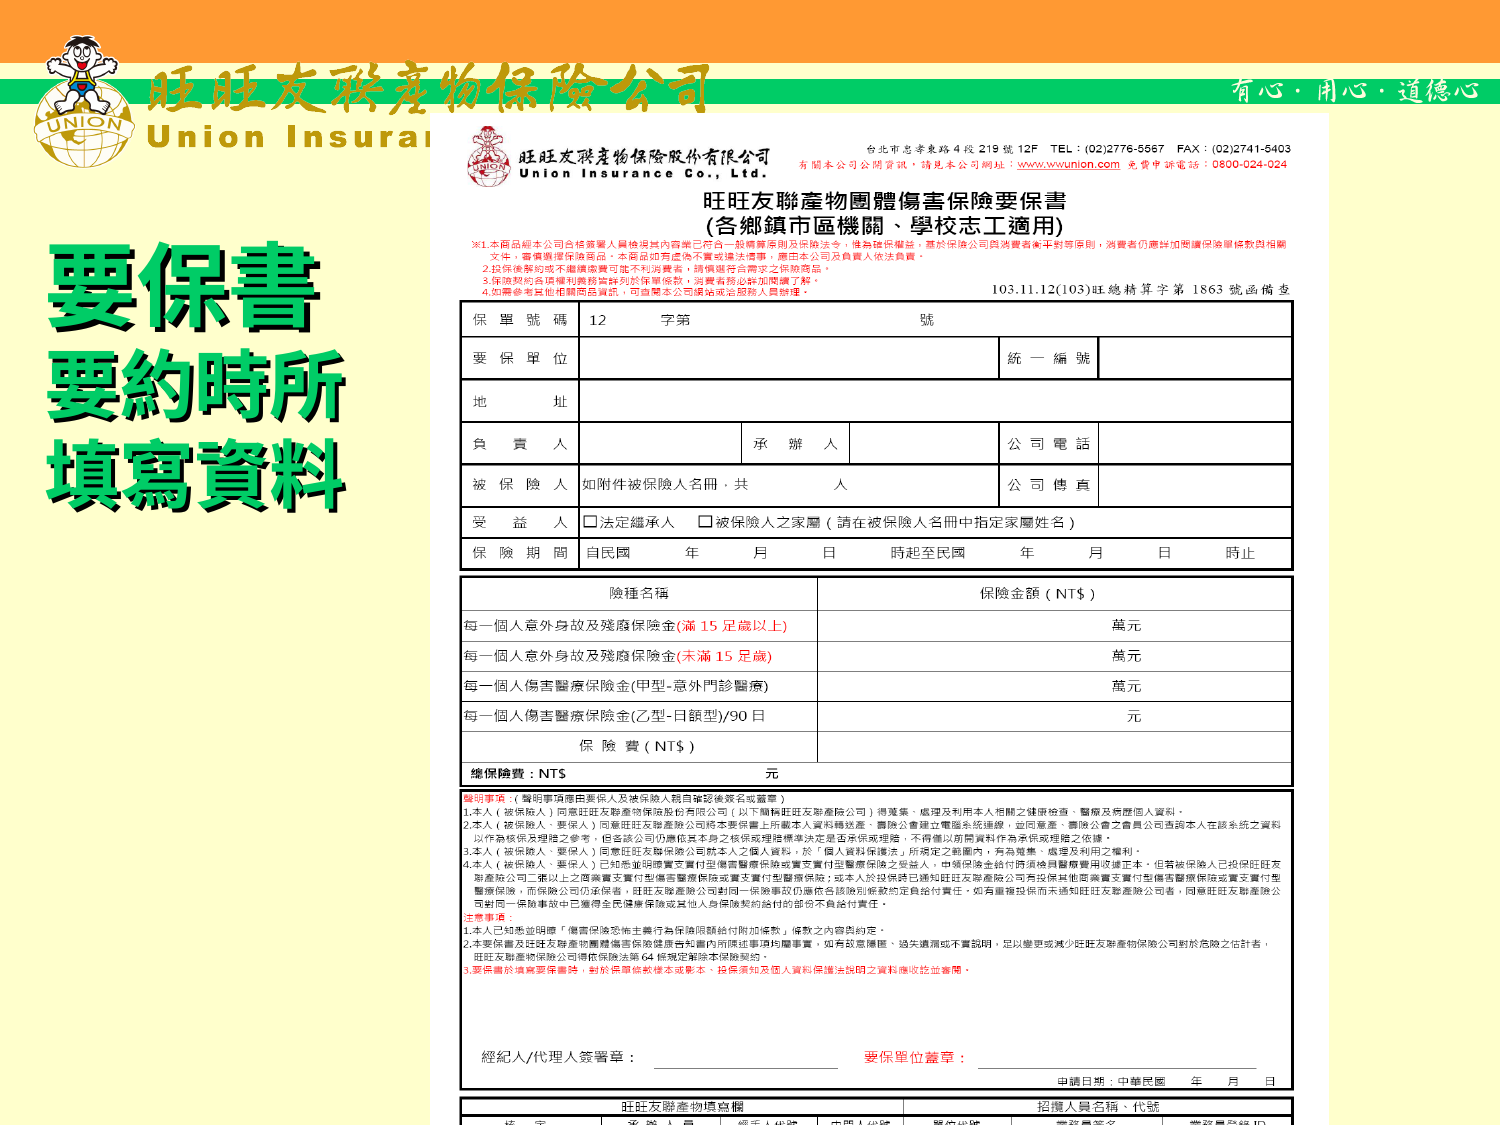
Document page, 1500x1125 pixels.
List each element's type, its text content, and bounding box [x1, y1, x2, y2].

title 要保書要約時所填寫資料 [29, 220, 384, 516]
picture [430, 113, 1329, 1125]
